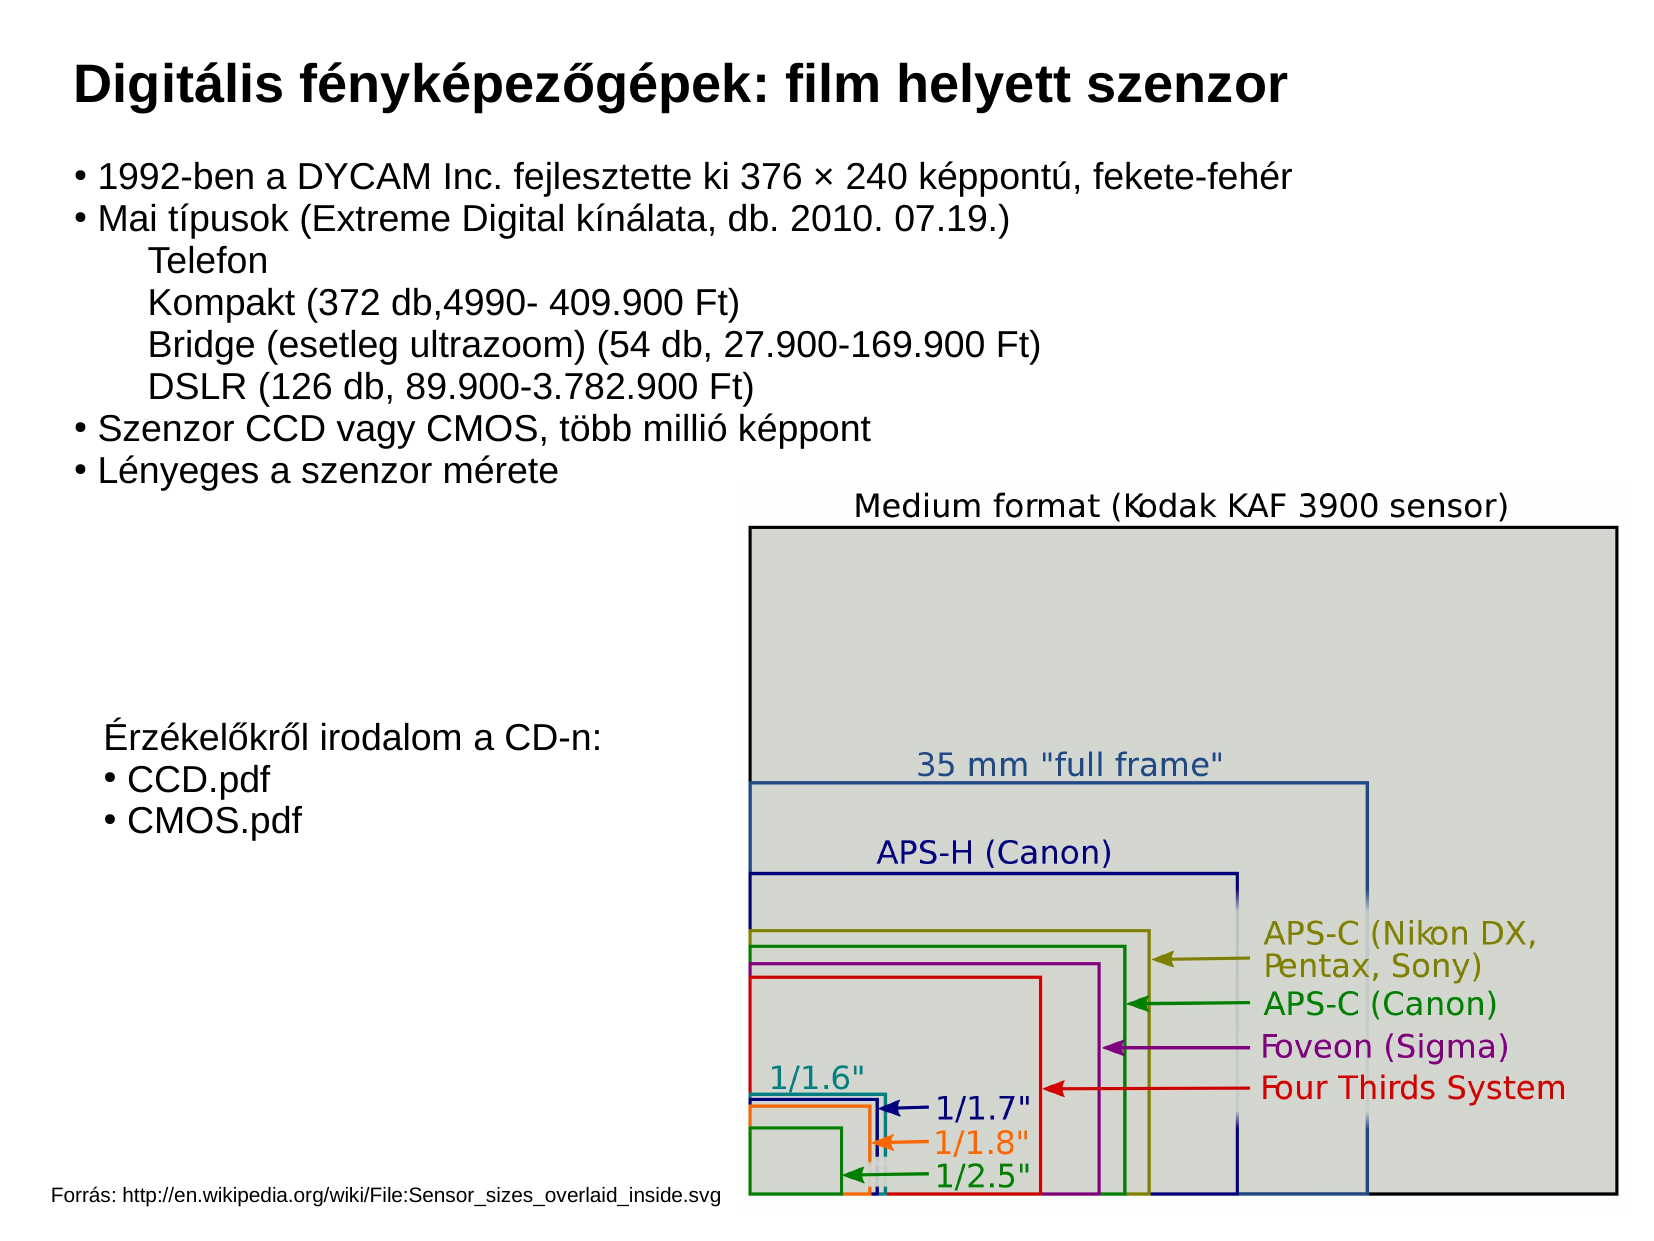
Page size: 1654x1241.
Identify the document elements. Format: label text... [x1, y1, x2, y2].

picture [738, 485, 1625, 1211]
text_box Érzékelőkről irodalom a CD-n: CCD.pdf CMOS.pdf [88, 708, 618, 850]
text_box Digitális fényképezőgépek: film helyett szenzor 1992-ben a DYCAM Inc. fejlesztette ki 376 × 240 képpontú, fekete-fehér Mai típusok (Extreme Digital kínálata, db. 2010. 07.19.) Telefon Kompakt (372 db,4990- 409.900 Ft) Bridge (esetleg ultrazoom) (54 db, 27.900-169.900 Ft) DSLR (126 db, 89.900-3.782.900 Ft) Szenzor CCD vagy CMOS, több millió képpont Lényeges a szenzor mérete [59, 45, 1309, 502]
text_box Forrás: http://en.wikipedia.org/wiki/File:Sensor_sizes_overlaid_inside.svg [36, 1176, 736, 1214]
